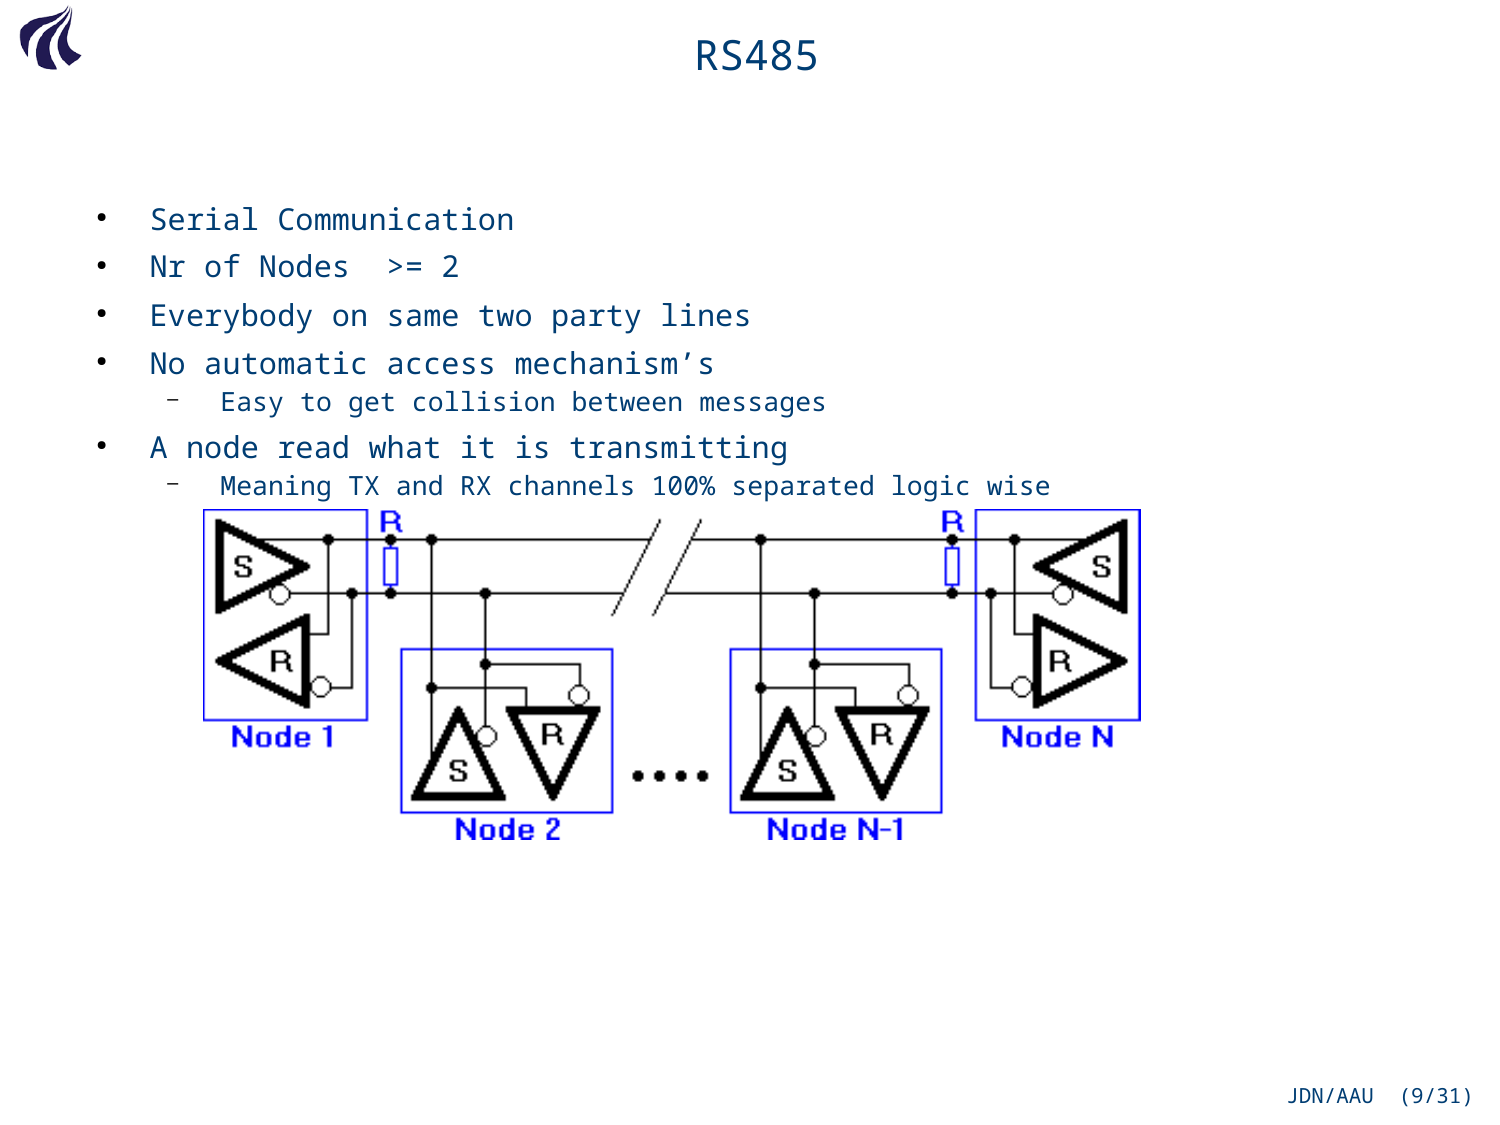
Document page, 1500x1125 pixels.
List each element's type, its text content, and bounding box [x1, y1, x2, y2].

picture [15, 1, 85, 72]
list Serial Communication Nr of Nodes >= 2 Everybody on same two party lines No automatic access mechanism’s Easy to get collision between messages A node read what it is transmitting Meaning TX and RX channels 100% separated logic wise [78, 149, 1429, 1007]
picture [203, 509, 1141, 841]
title RS485 [81, 13, 1432, 96]
